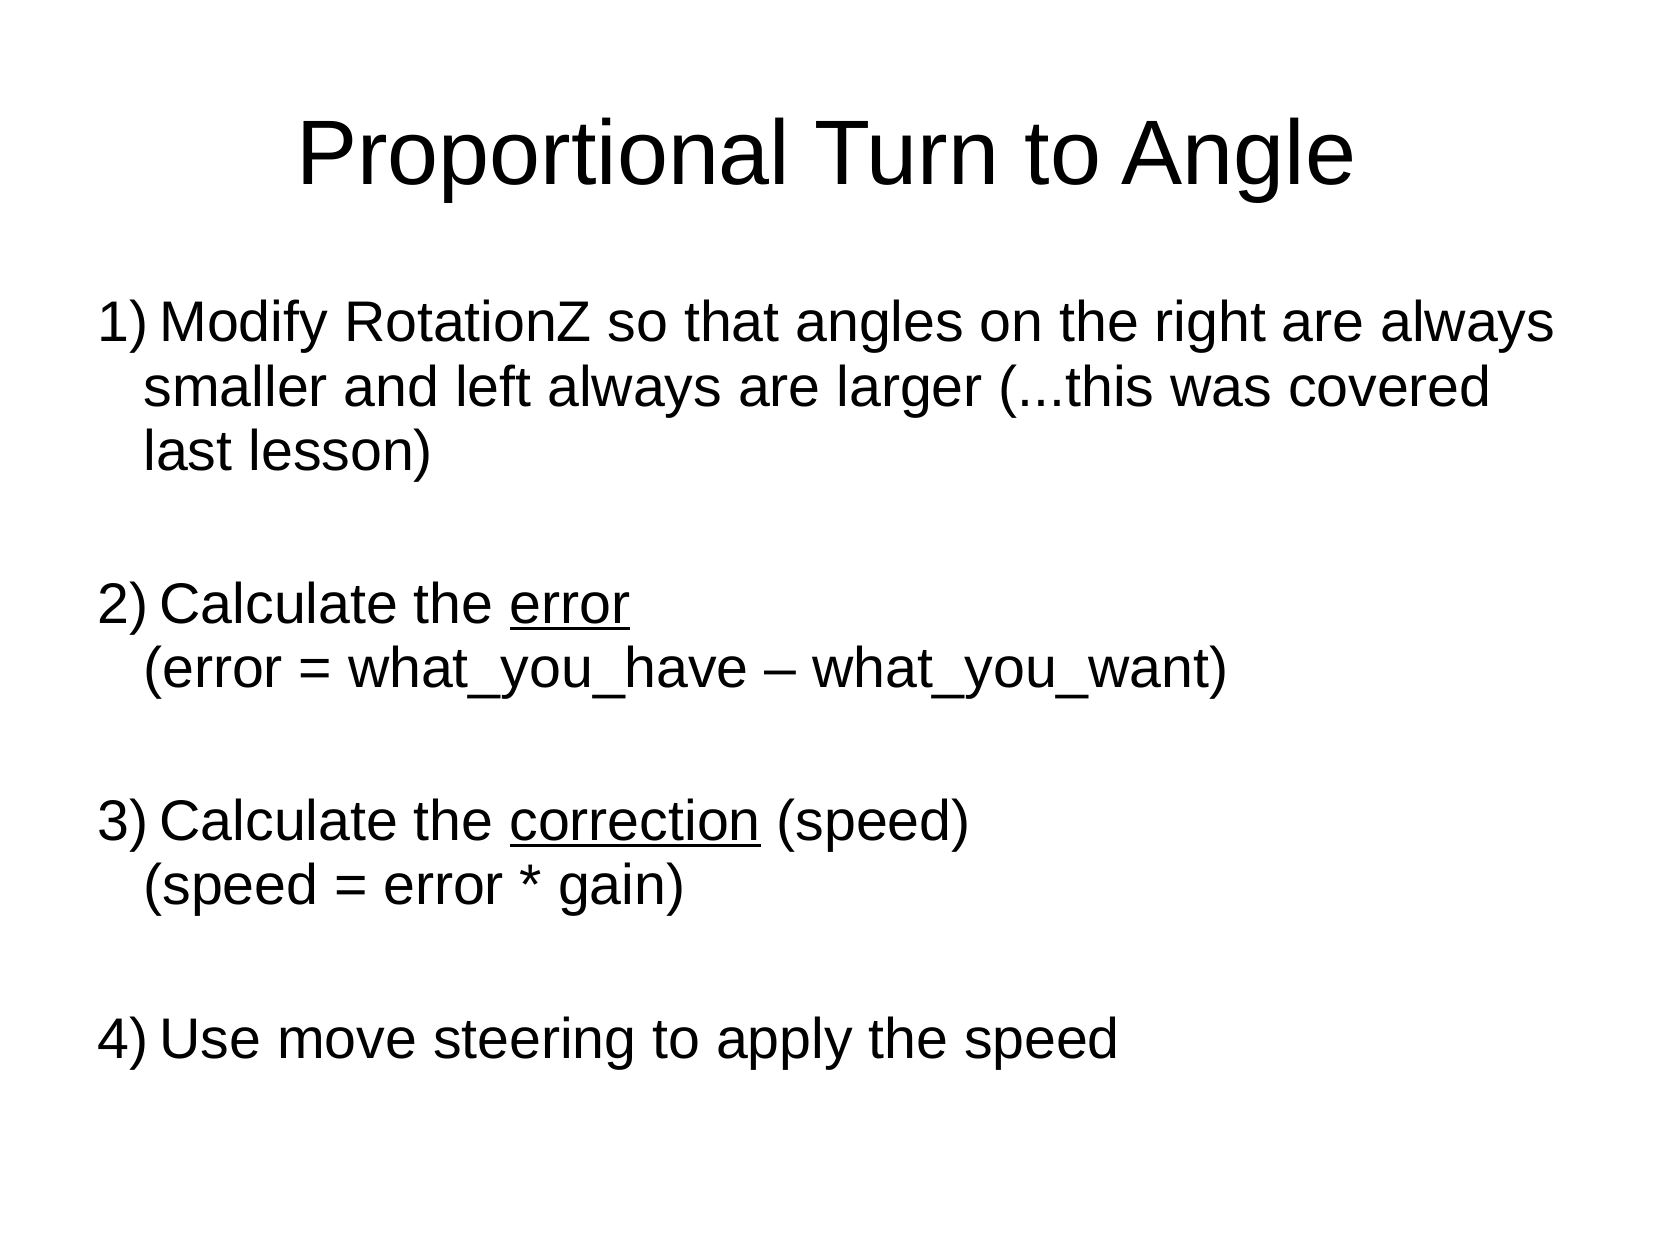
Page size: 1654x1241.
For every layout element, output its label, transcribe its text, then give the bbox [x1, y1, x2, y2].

title Proportional Turn to Angle [82, 49, 1571, 257]
list Modify RotationZ so that angles on the right are always smaller and left always are larger (...this was covered last lesson) Calculate the error (error = what_you_have – what_you_want) Calculate the correction (speed) (speed = error * gain) Use move steering to apply the speed [82, 290, 1571, 1075]
